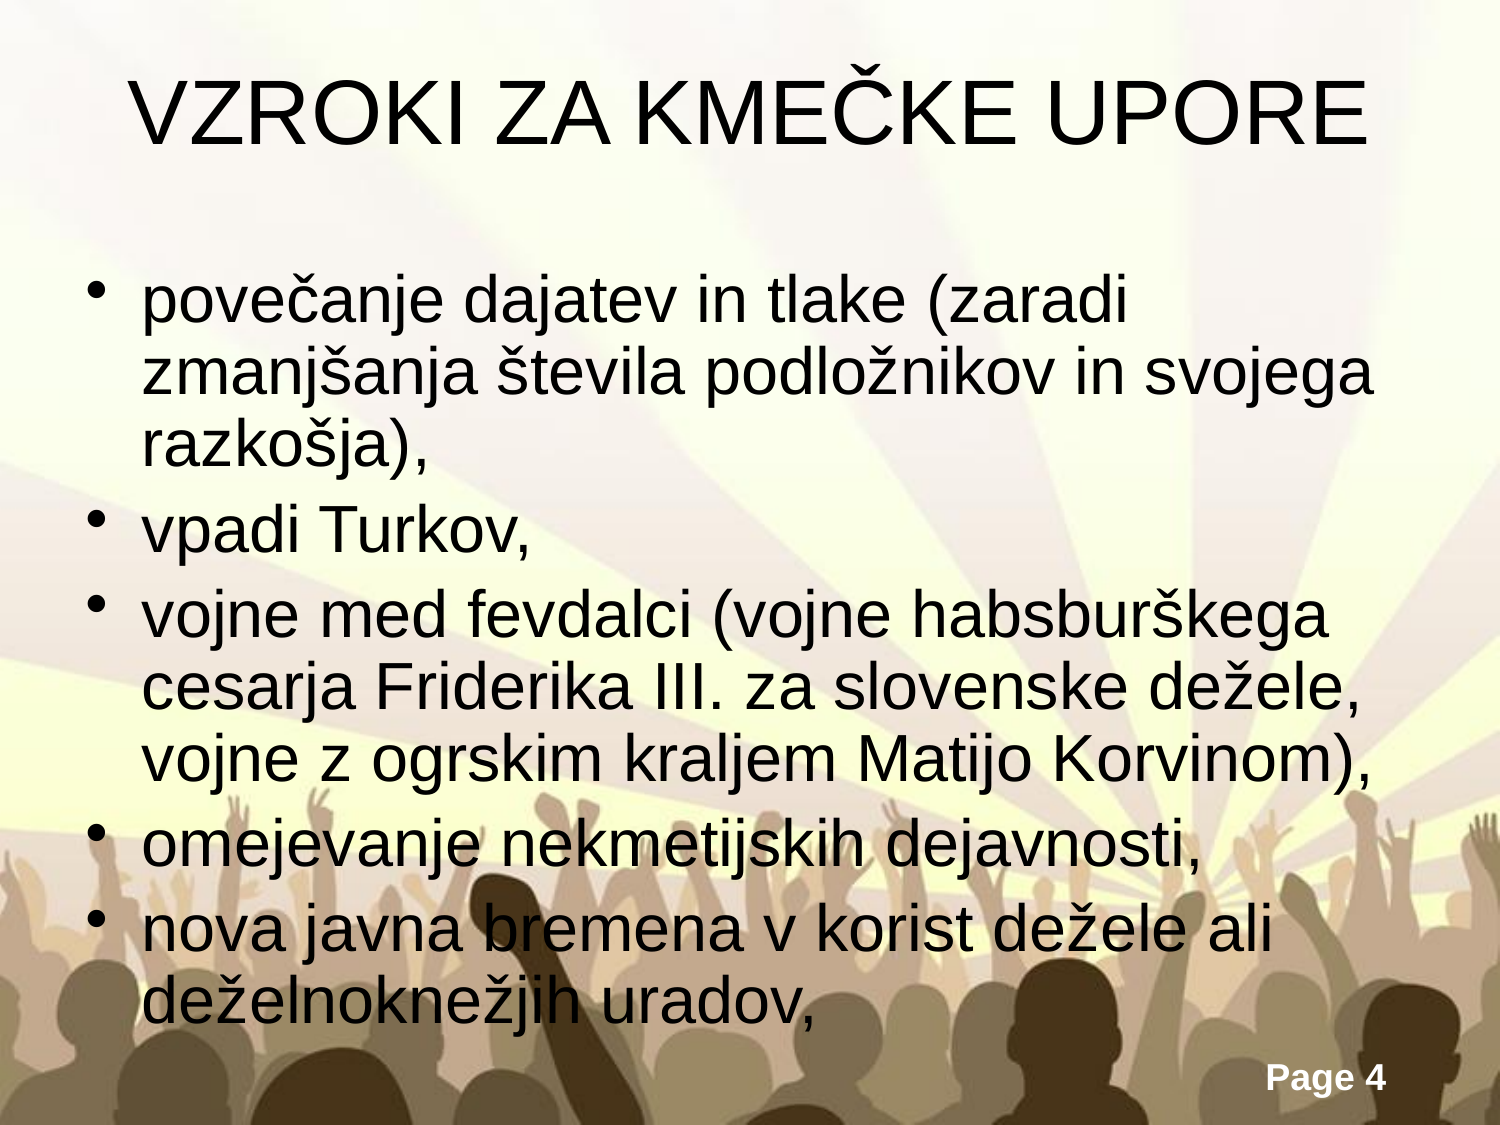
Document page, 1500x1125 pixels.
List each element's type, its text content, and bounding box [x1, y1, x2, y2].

list povečanje dajatev in tlake (zaradi zmanjšanja števila podložnikov in svojega razkošja), vpadi Turkov, vojne med fevdalci (vojne habsburškega cesarja Friderika III. za slovenske dežele, vojne z ogrskim kraljem Matijo Korvinom), omejevanje nekmetijskih dejavnosti, nova javna bremena v korist dežele ali deželnoknežjih uradov, [70, 257, 1421, 1001]
picture [0, 0, 1500, 1125]
title VZROKI ZA KMEČKE UPORE [75, 45, 1425, 233]
